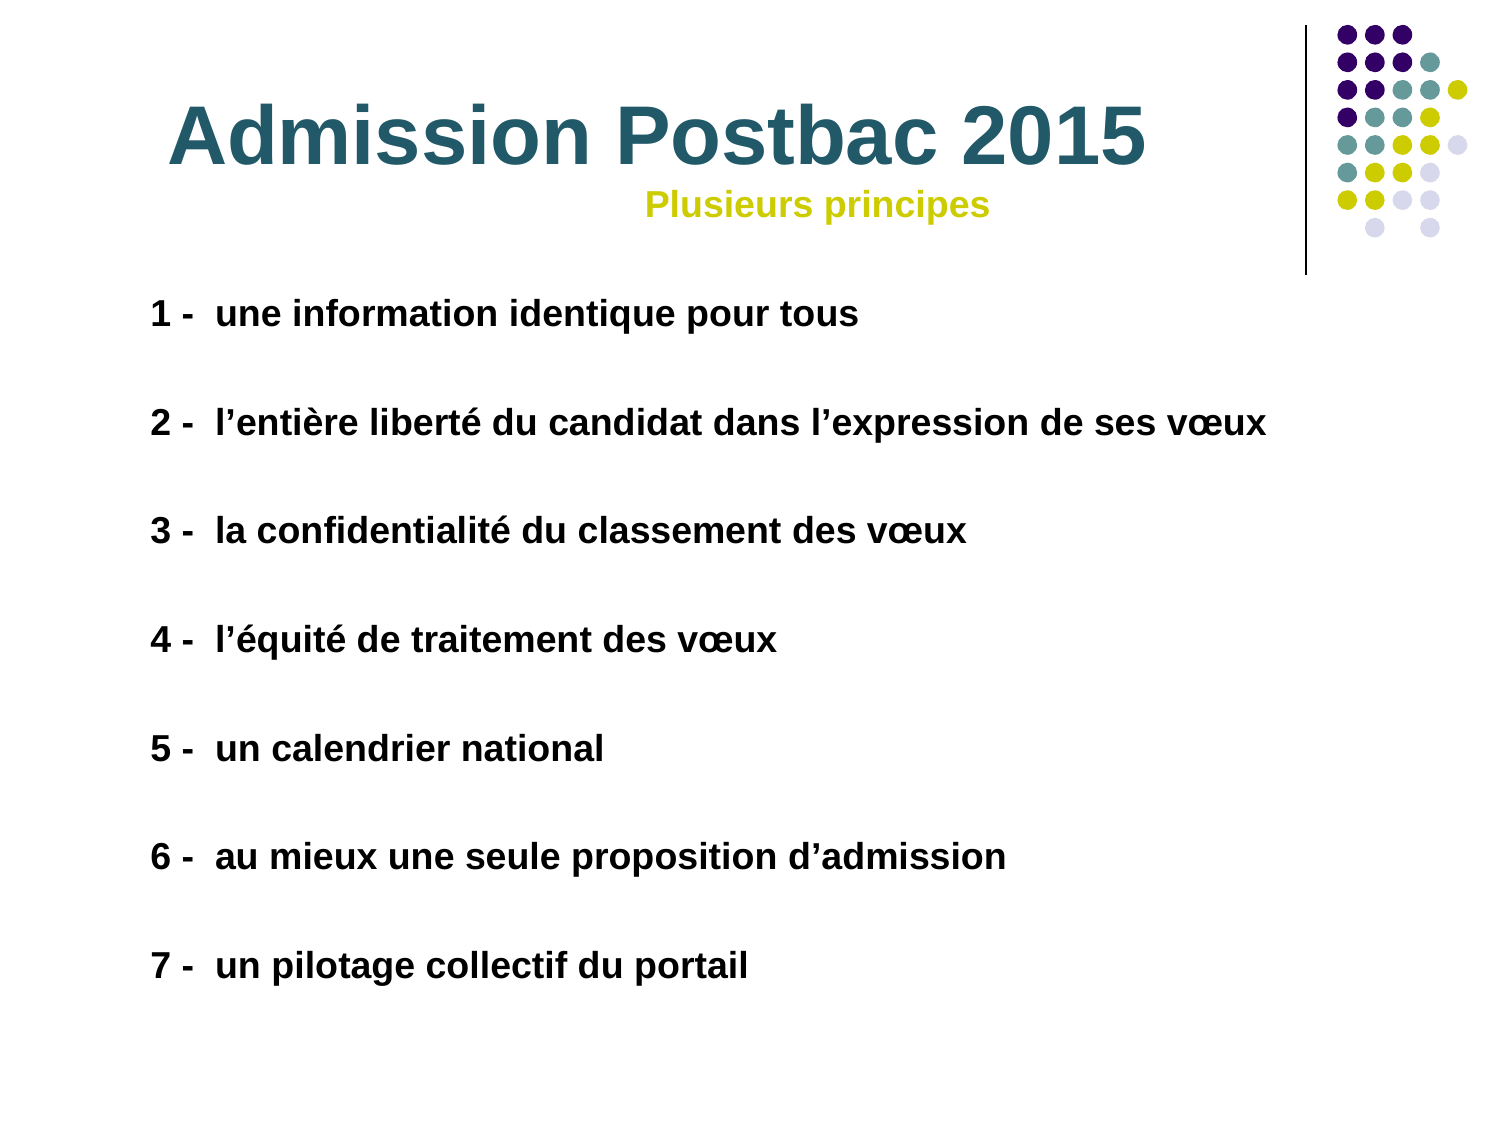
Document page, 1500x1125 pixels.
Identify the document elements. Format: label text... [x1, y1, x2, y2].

list Plusieurs principes 1 - une information identique pour tous 2 - l’entière liberté du candidat dans l’expression de ses vœux 3 - la confidentialité du classement des vœux 4 - l’équité de traitement des vœux 5 - un calendrier national 6 - au mieux une seule proposition d’admission 7 - un pilotage collectif du portail [135, 172, 1500, 1125]
title Les principes [100, 16, 1451, 57]
text_box Admission Postbac 2015 [17, 18, 1297, 244]
